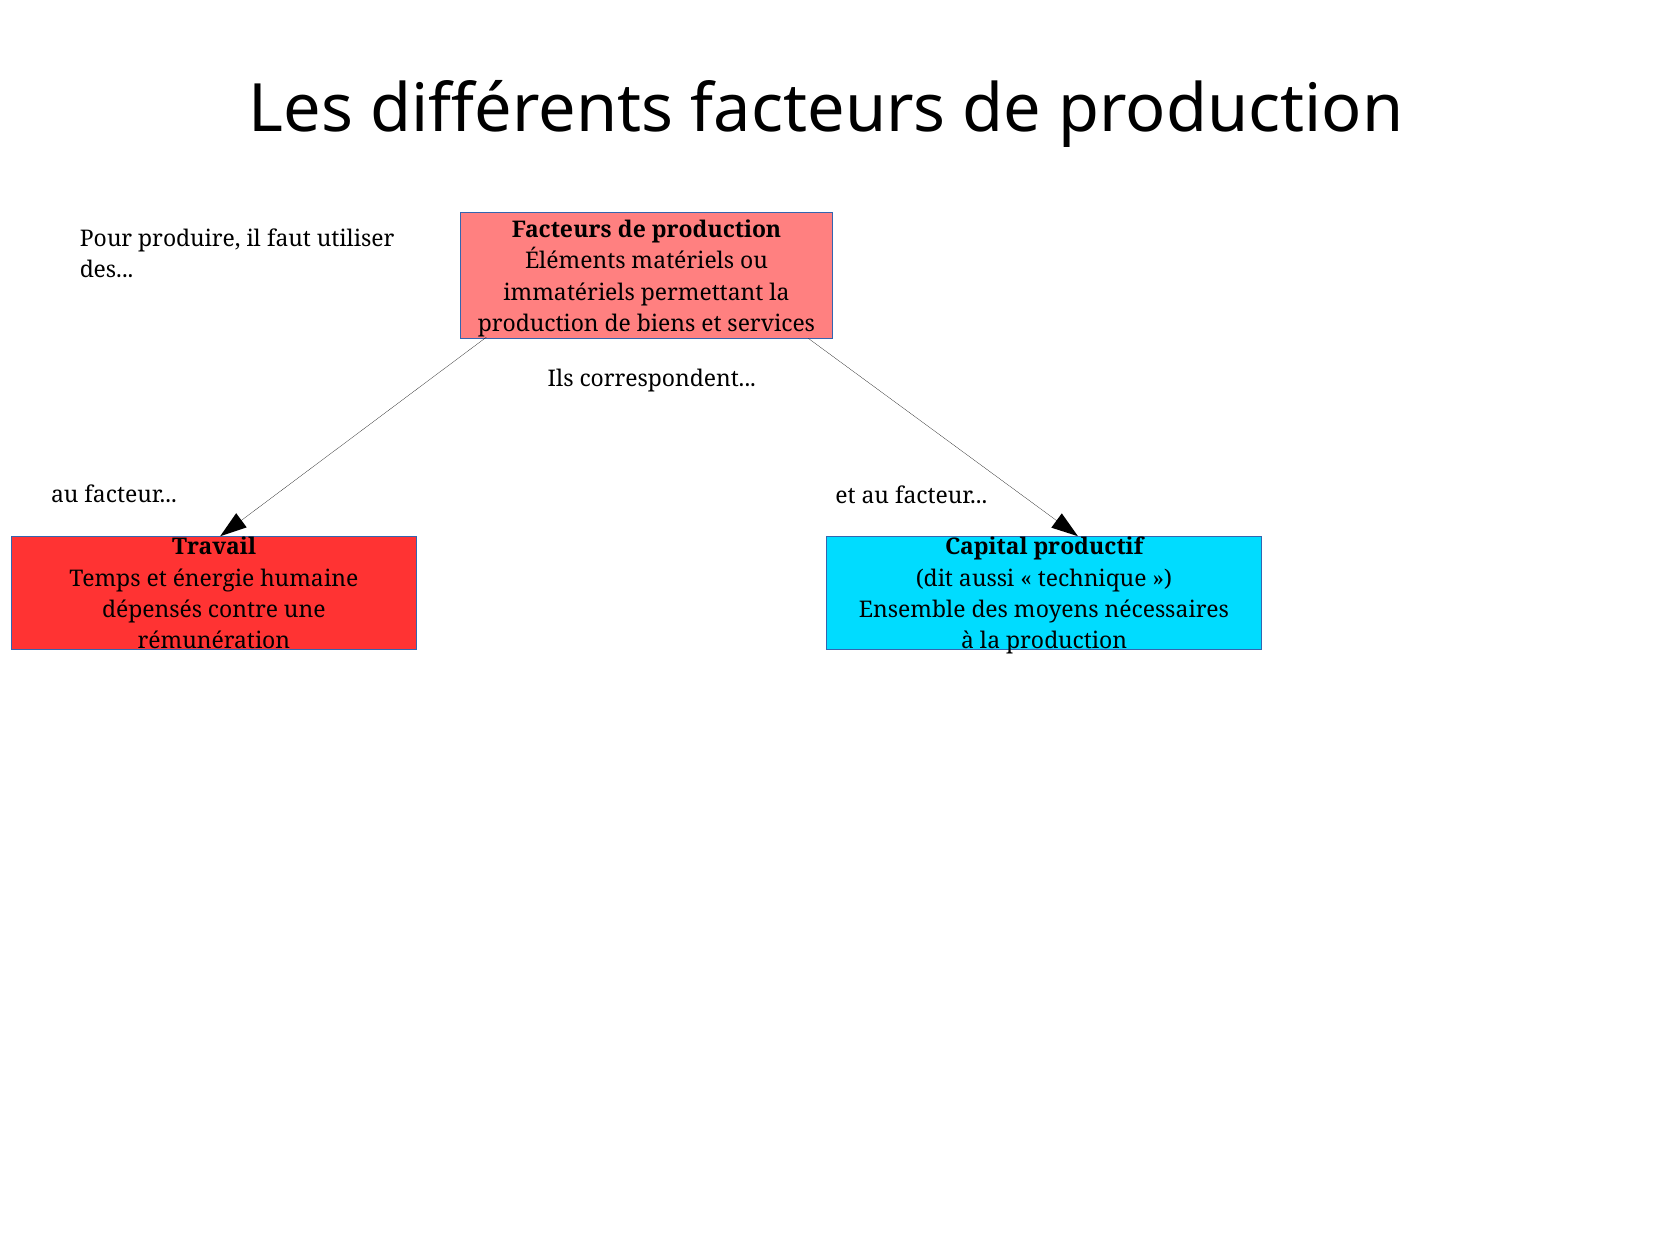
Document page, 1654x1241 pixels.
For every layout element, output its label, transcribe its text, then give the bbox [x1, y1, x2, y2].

text_box Travail Temps et énergie humaine dépensés contre une rémunération [11, 536, 417, 650]
text_box Pour produire, il faut utiliser des... [64, 214, 455, 272]
text_box Facteurs de production Éléments matériels ou immatériels permettant la production de biens et services [460, 212, 833, 339]
text_box Capital productif (dit aussi « technique ») Ensemble des moyens nécessaires à la production [826, 536, 1262, 650]
title Les différents facteurs de production [82, 46, 1571, 166]
text_box au facteur... [36, 470, 208, 524]
text_box et au facteur... [820, 471, 1004, 524]
text_box Ils correspondent... [532, 354, 767, 408]
